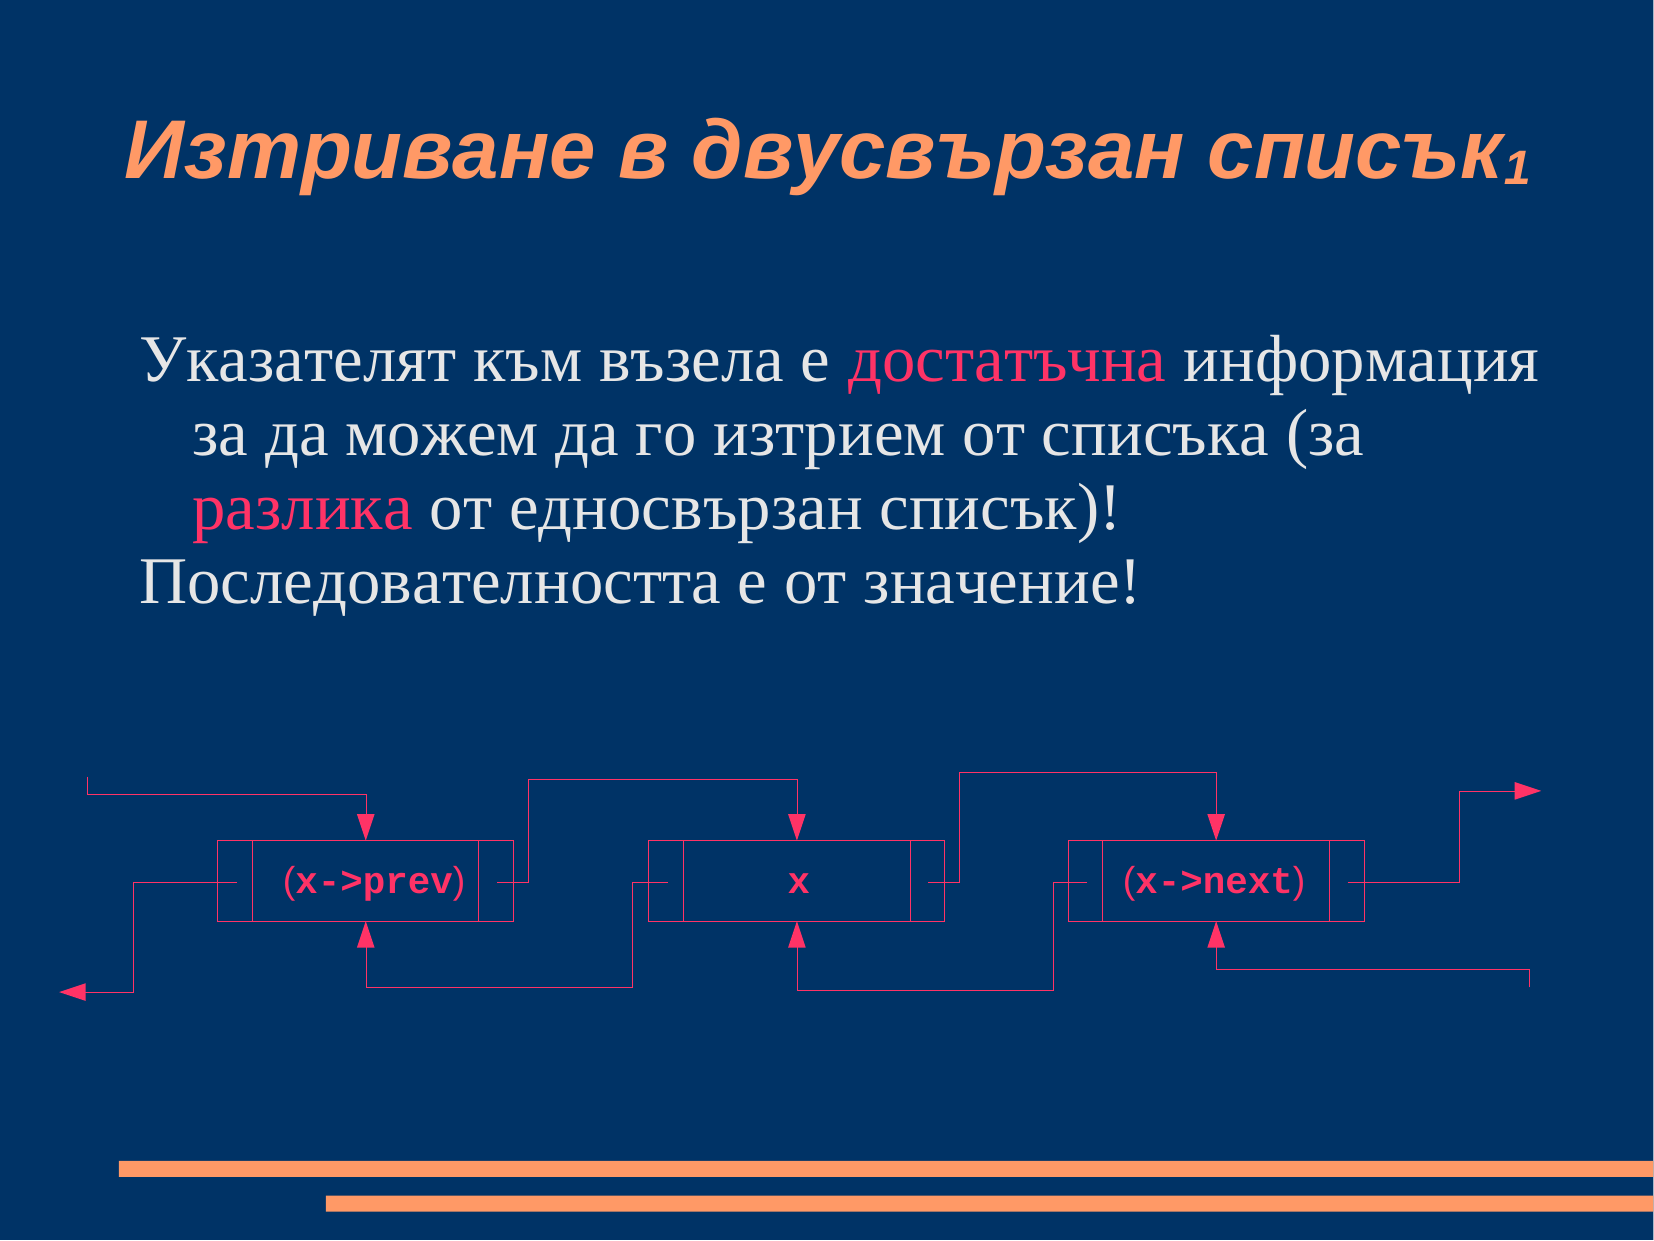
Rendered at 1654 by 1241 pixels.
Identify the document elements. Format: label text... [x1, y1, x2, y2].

title Изтриване в двусвързан списък1 [121, 46, 1534, 254]
list Указателят към възела е достатъчна информация за да можем да го изтрием от списъка (за разлика от едносвързан списък)! Последователността е от значение! [121, 322, 1561, 1133]
